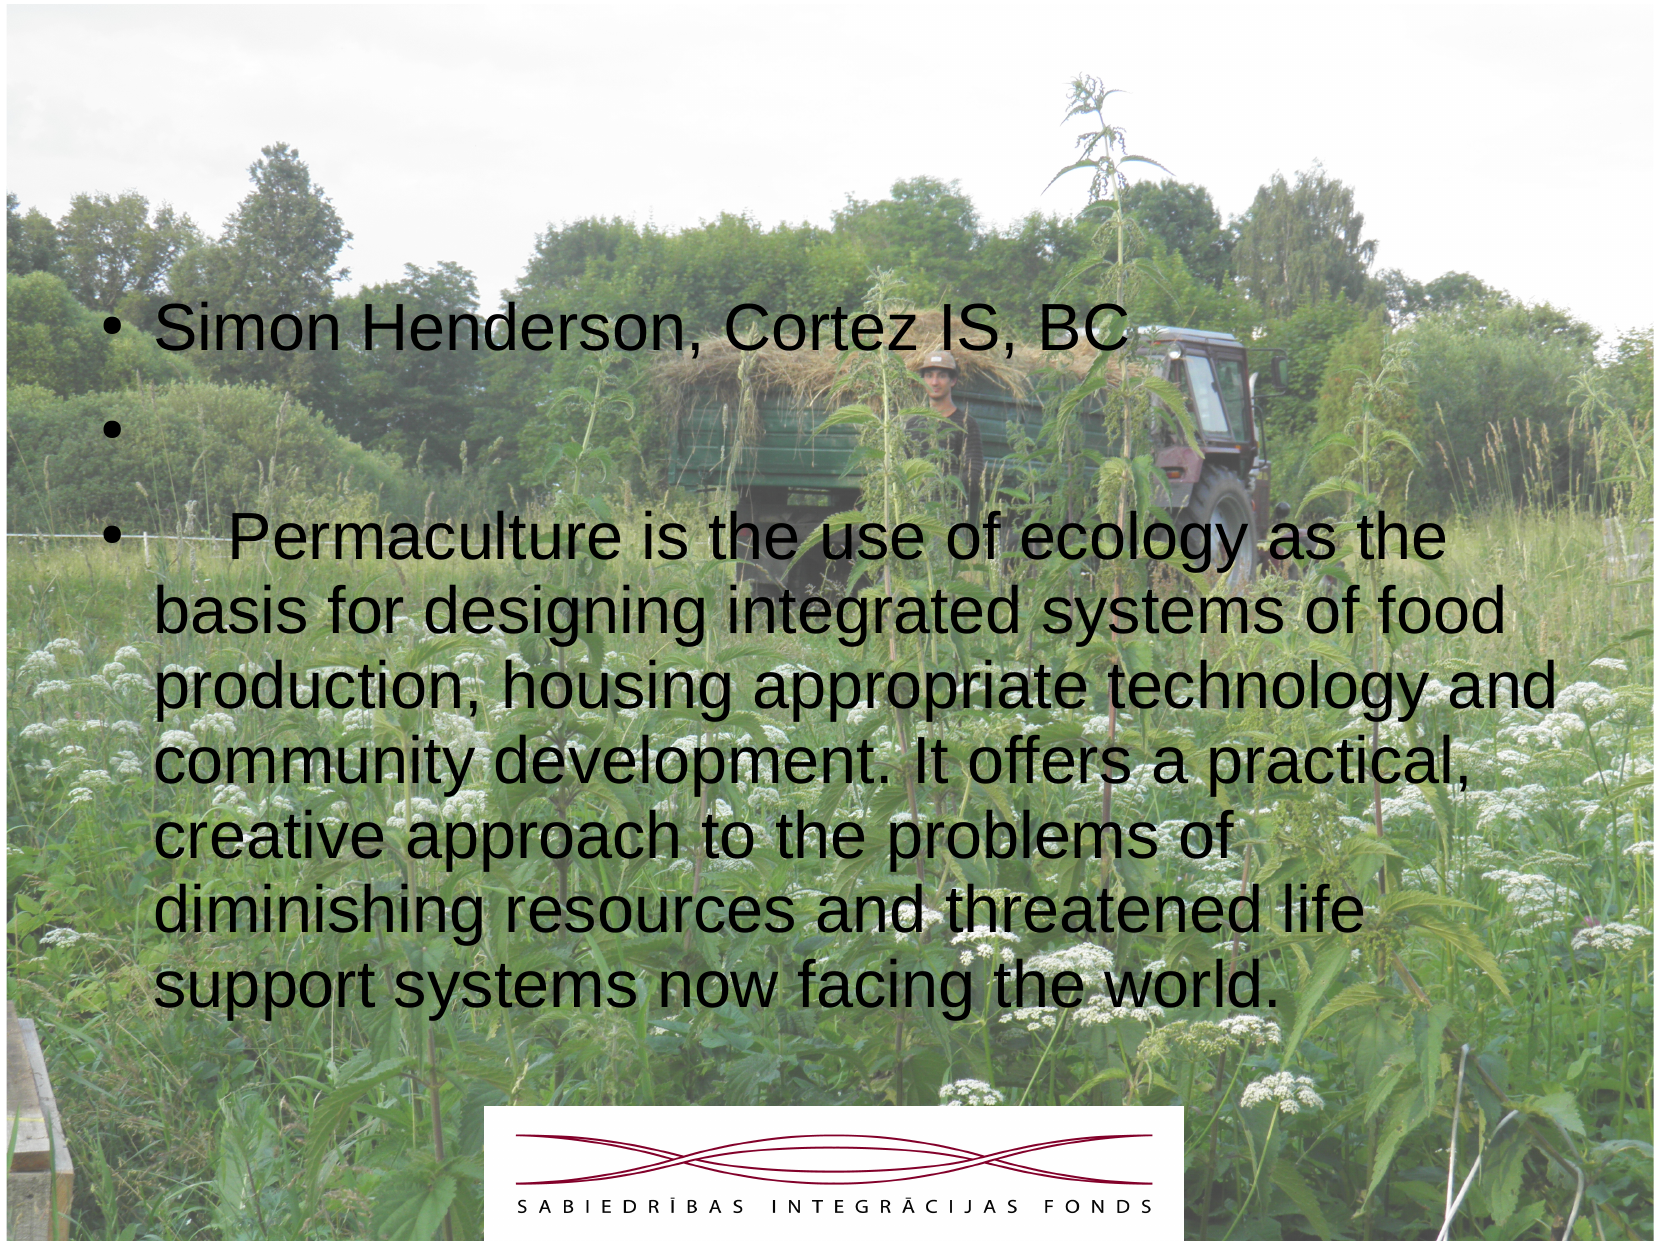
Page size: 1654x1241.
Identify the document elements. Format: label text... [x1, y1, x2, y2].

list Simon Henderson, Cortez IS, BC Permaculture is the use of ecology as the basis for designing integrated systems of food production, housing appropriate technology and community development. It offers a practical, creative approach to the problems of diminishing resources and threatened life support systems now facing the world. [82, 290, 1571, 1109]
picture [484, 1106, 1184, 1241]
